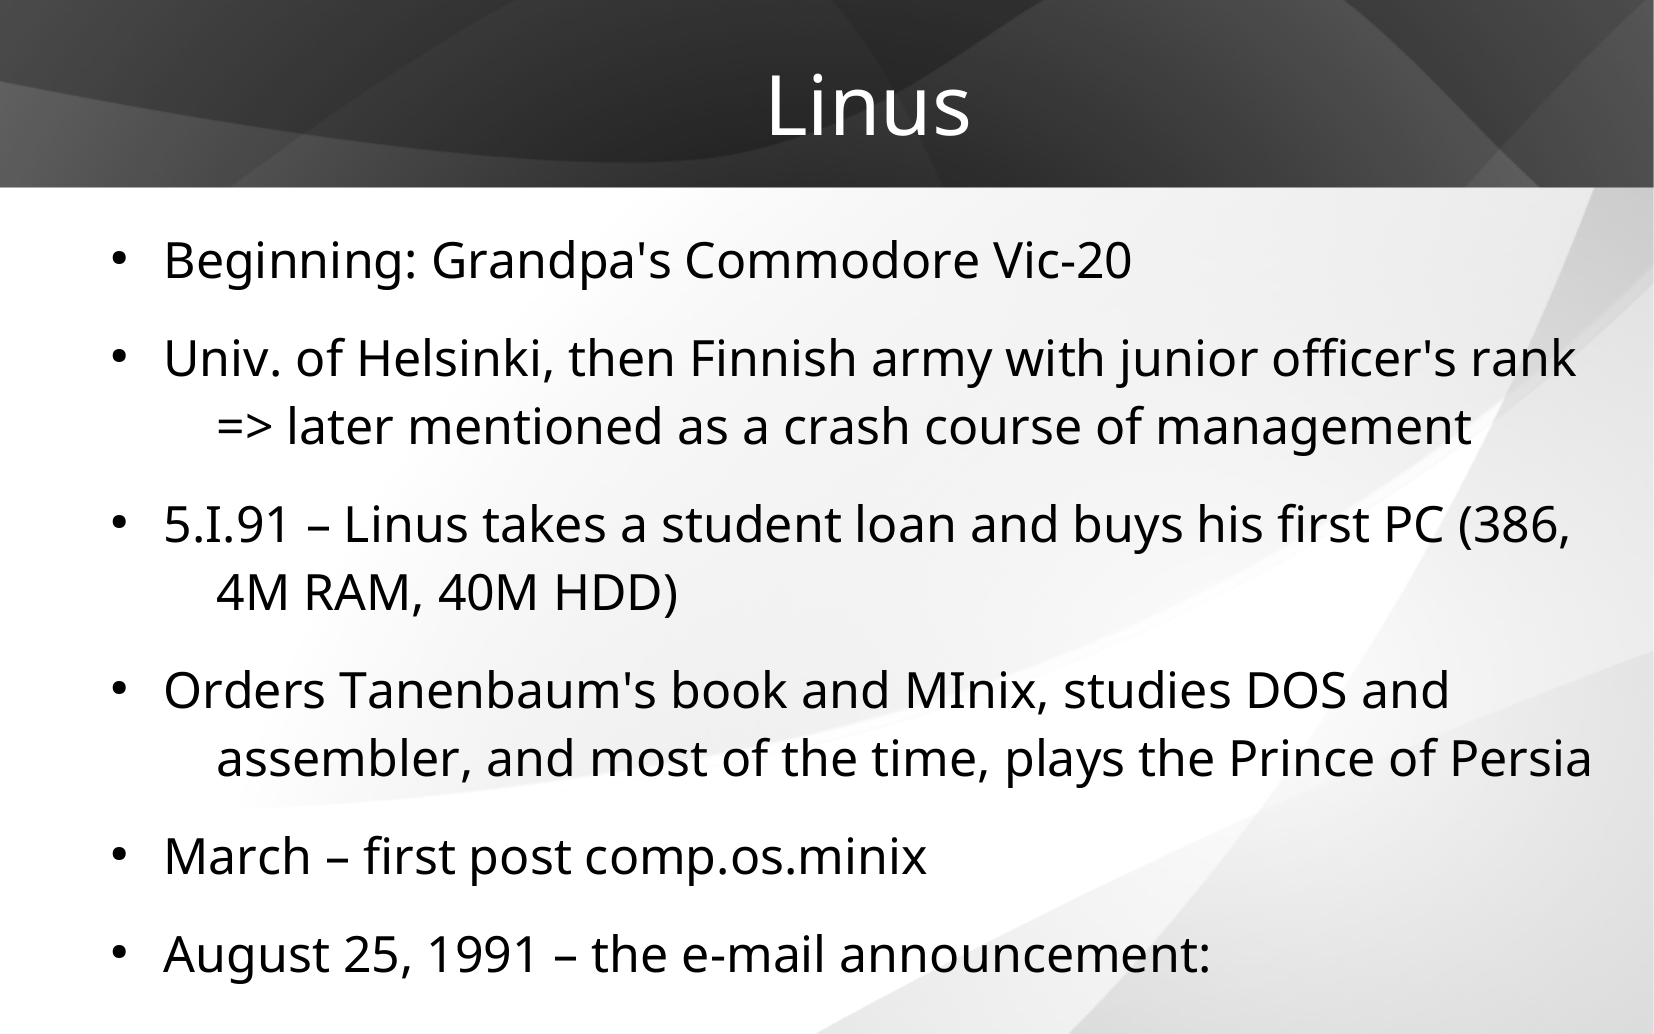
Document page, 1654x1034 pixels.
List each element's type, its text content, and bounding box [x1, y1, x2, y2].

picture [0, 0, 1654, 1034]
list Beginning: Grandpa's Commodore Vic-20 Univ. of Helsinki, then Finnish army with junior officer's rank => later mentioned as a crash course of management 5.I.91 – Linus takes a student loan and buys his first PC (386, 4M RAM, 40M HDD) Orders Tanenbaum's book and MInix, studies DOS and assembler, and most of the time, plays the Prince of Persia March – first post comp.os.minix August 25, 1991 – the e-mail announcement: [75, 225, 1613, 1013]
title Linus [124, 0, 1613, 208]
